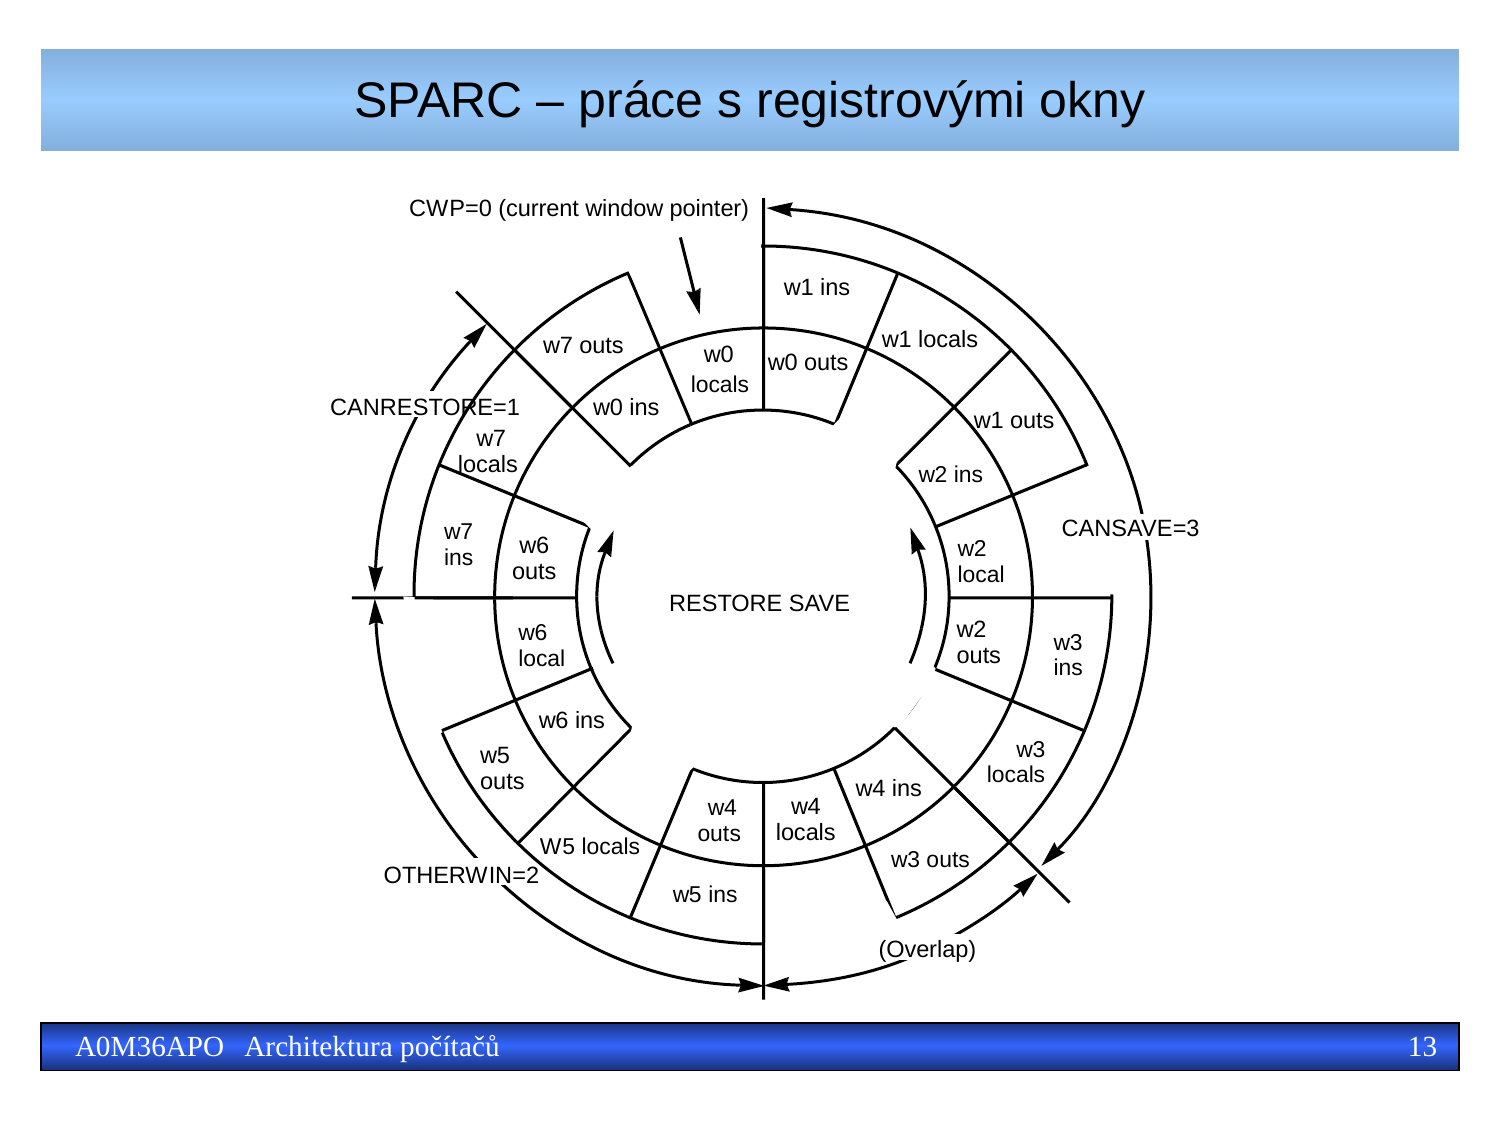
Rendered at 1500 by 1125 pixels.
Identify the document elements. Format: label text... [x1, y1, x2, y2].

title SPARC – práce s registrovými okny [41, 49, 1459, 151]
chart [270, 176, 1206, 1021]
